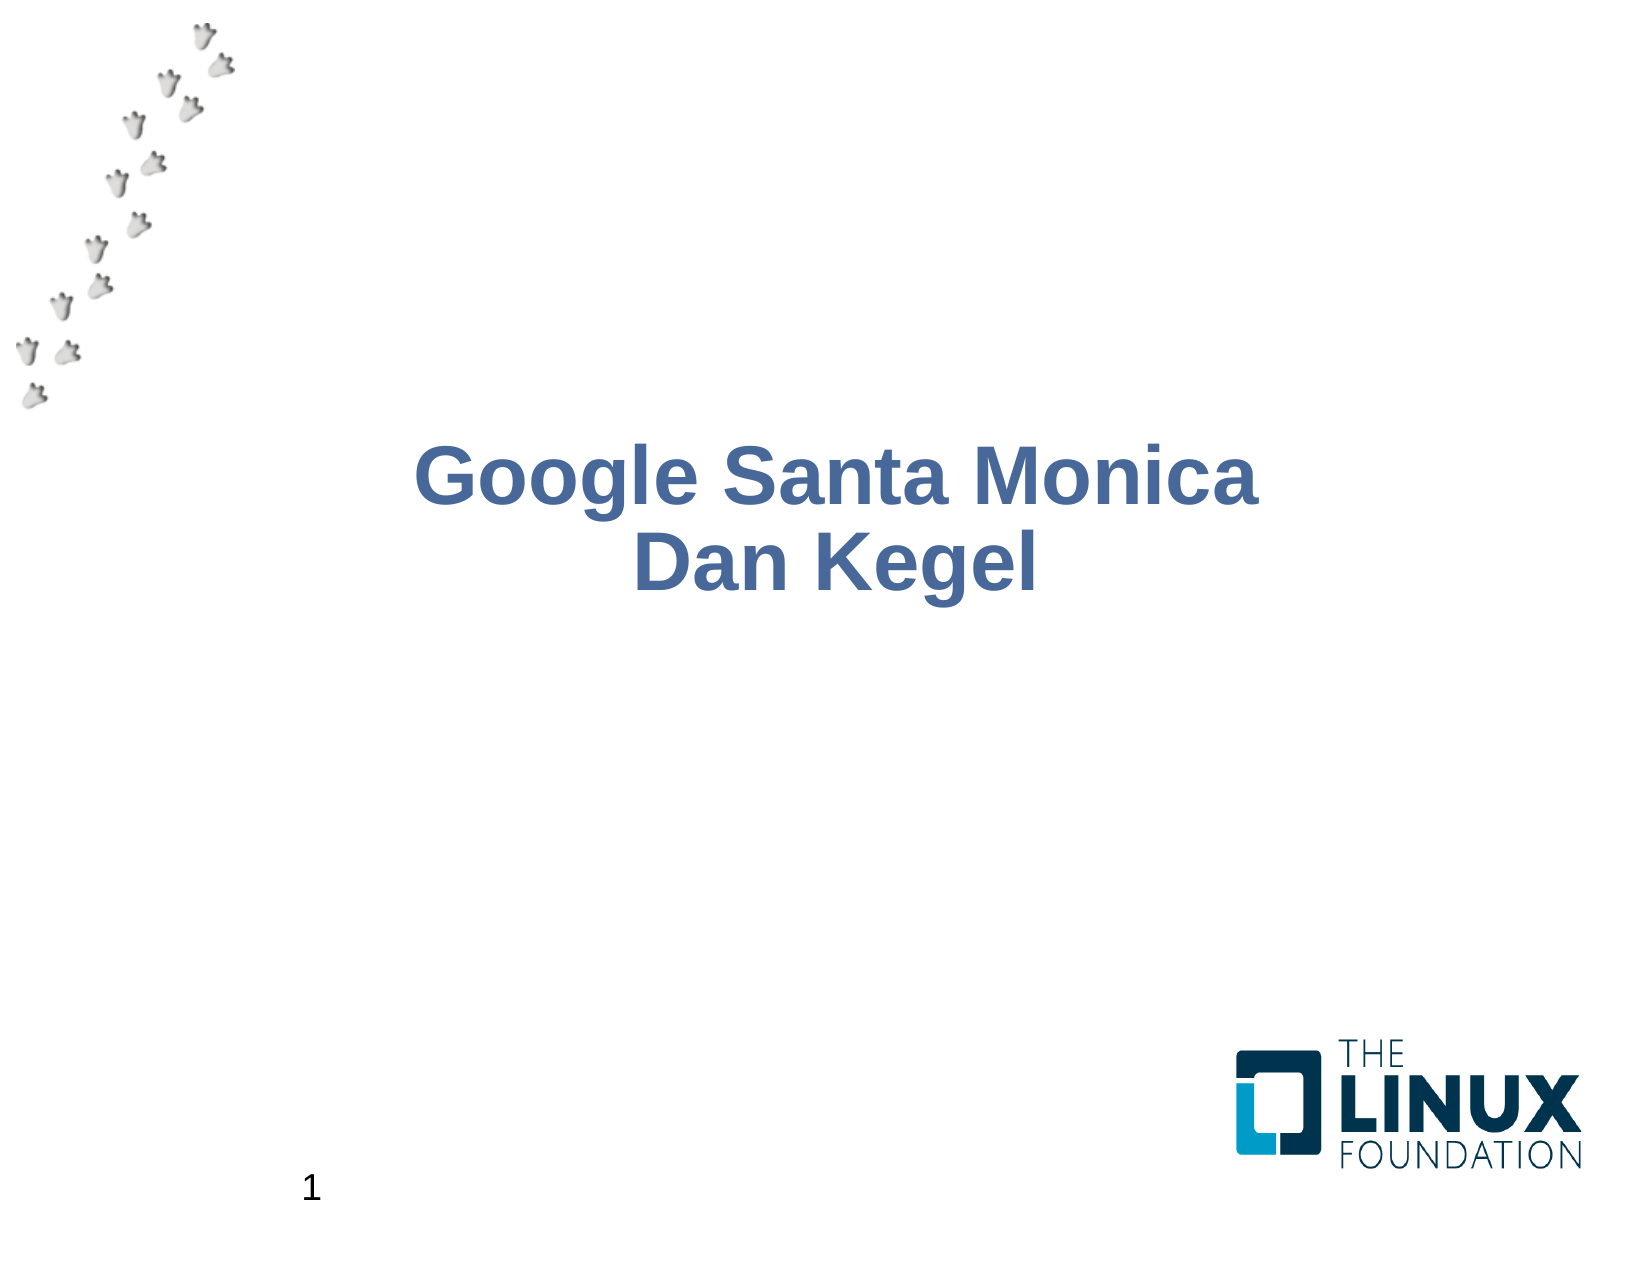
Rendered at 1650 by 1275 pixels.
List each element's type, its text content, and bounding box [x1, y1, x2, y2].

picture [16, 23, 235, 430]
picture [1216, 1012, 1613, 1200]
subtitle Google Santa Monica Dan Kegel [347, 357, 1290, 841]
